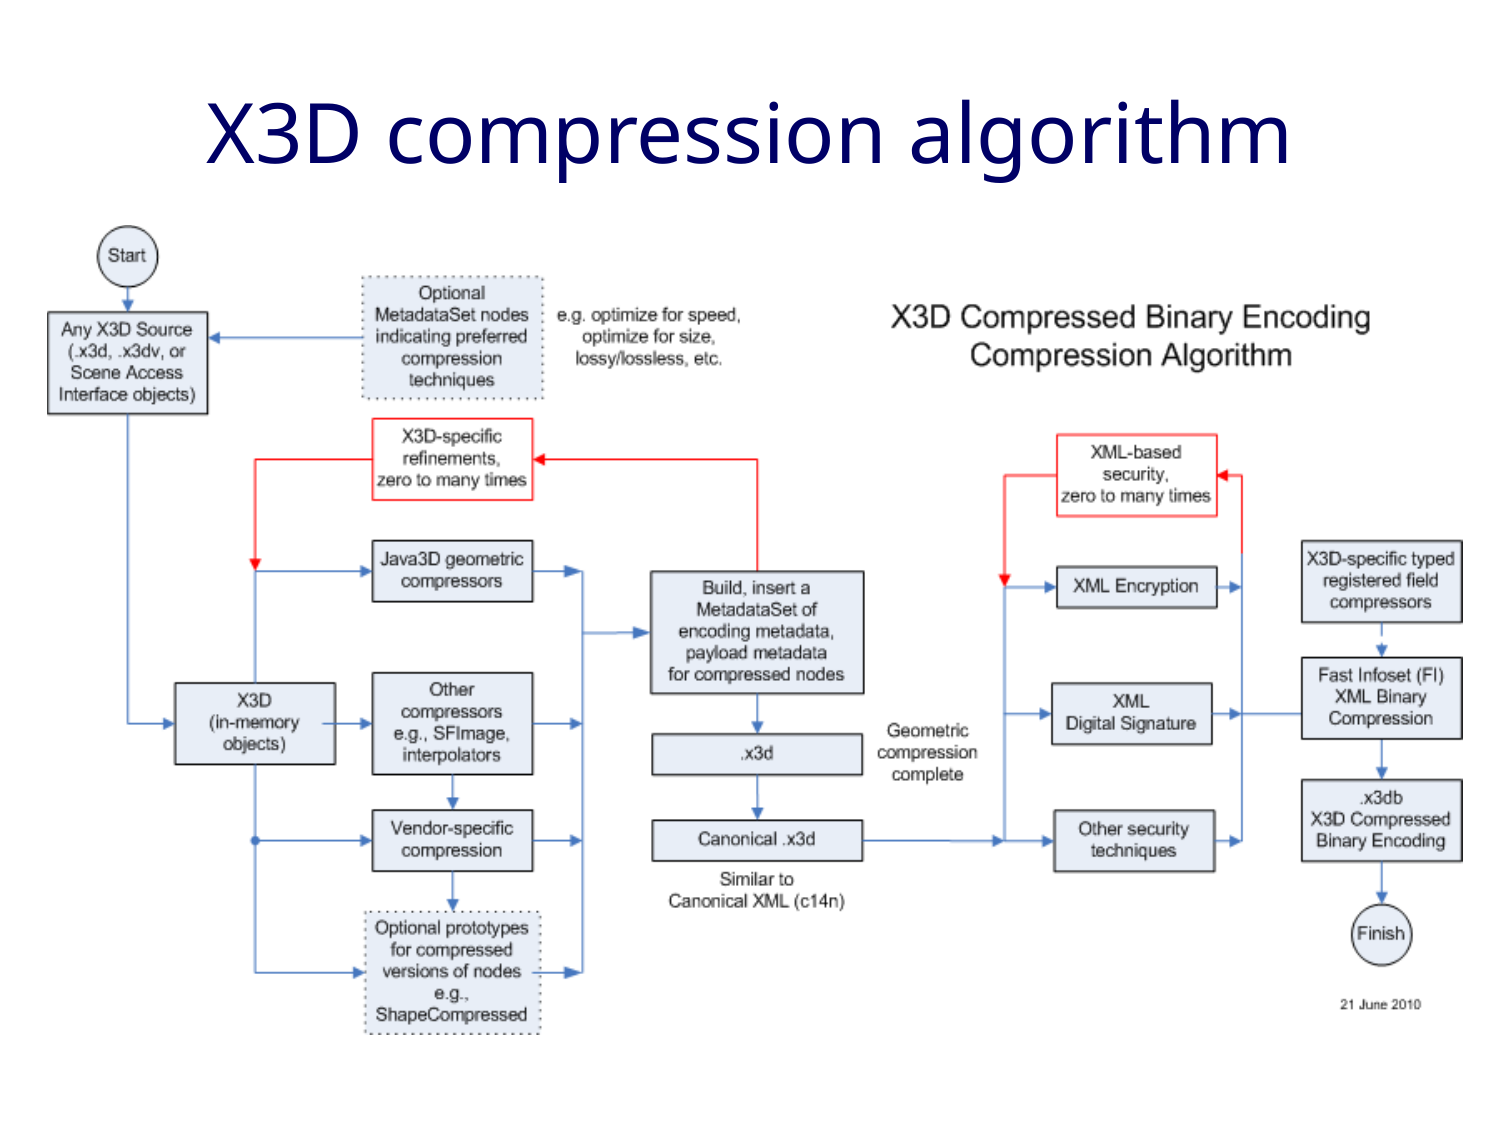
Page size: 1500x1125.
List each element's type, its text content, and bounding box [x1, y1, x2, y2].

title X3D compression algorithm [112, 37, 1388, 225]
picture [47, 225, 1463, 1035]
